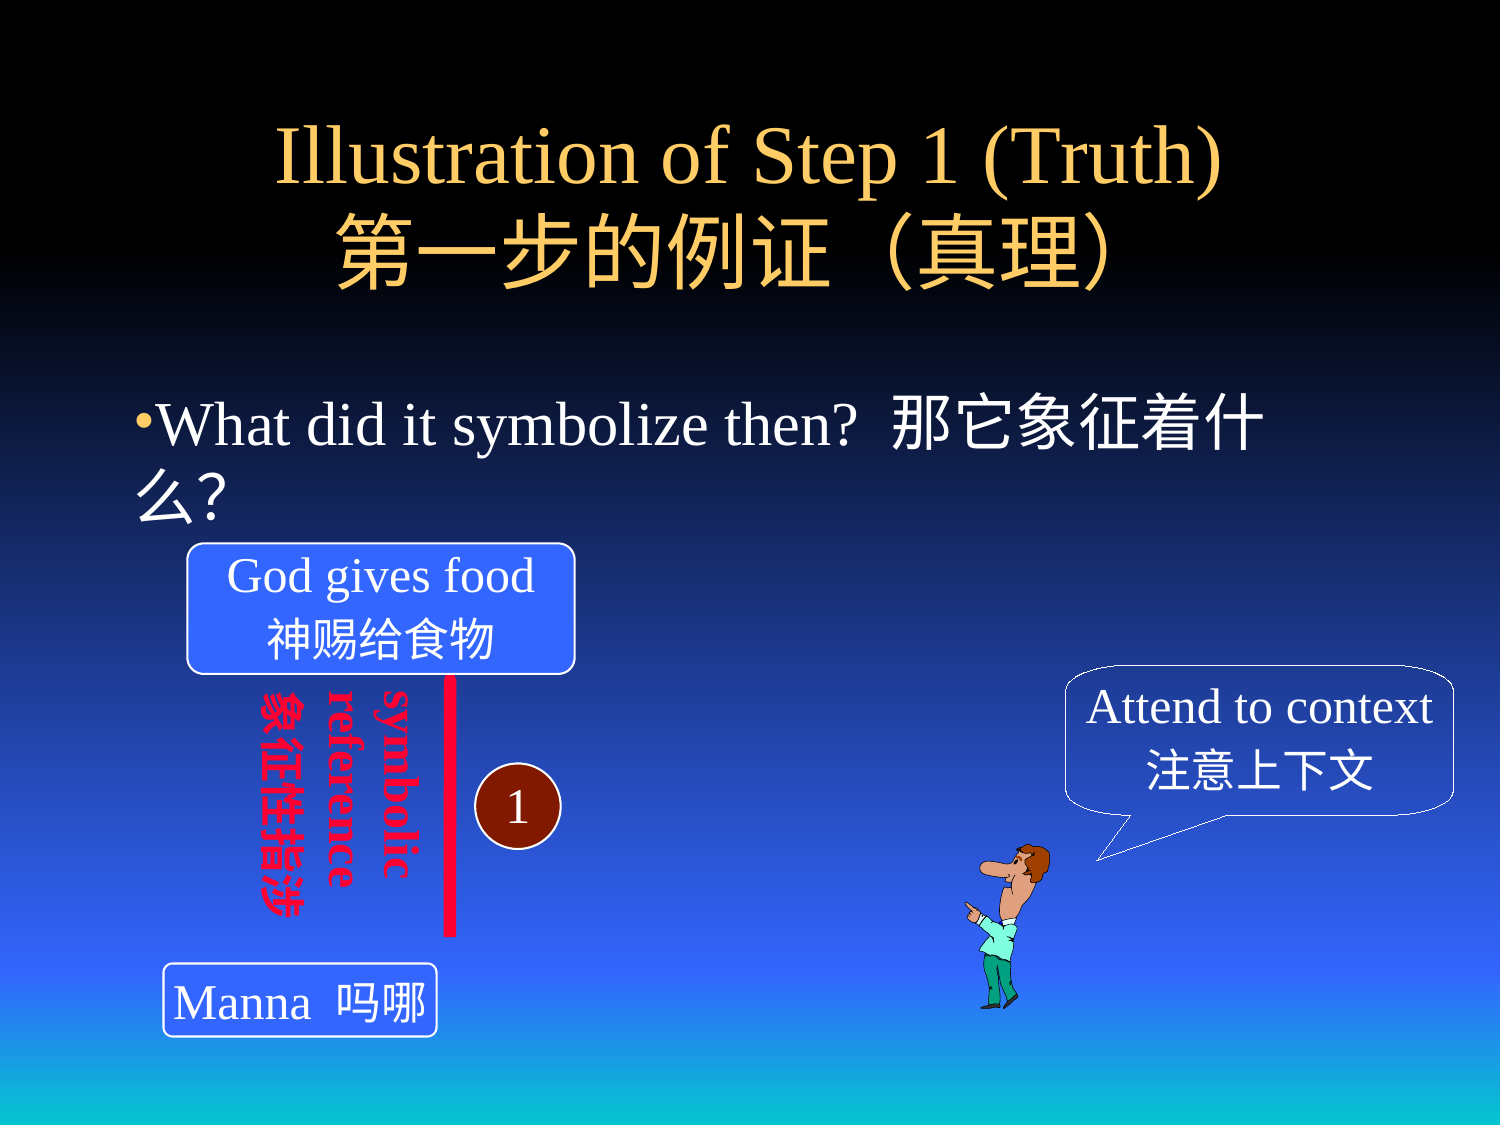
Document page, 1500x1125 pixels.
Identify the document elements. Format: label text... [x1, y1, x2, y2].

chart [964, 843, 1051, 1010]
text_box Manna 吗哪 [163, 963, 437, 1037]
text_box 1 [475, 763, 561, 849]
text_box symbolic reference 象征性指涉 [244, 675, 437, 939]
text_box What did it symbolize then? 那它象征着什么？ [118, 375, 1394, 541]
text_box Attend to context 注意上下文 [1065, 665, 1454, 861]
title Illustration of Step 1 (Truth) 第一步的例证（真理） [111, 91, 1387, 309]
text_box God gives food 神赐给食物 [187, 543, 575, 674]
